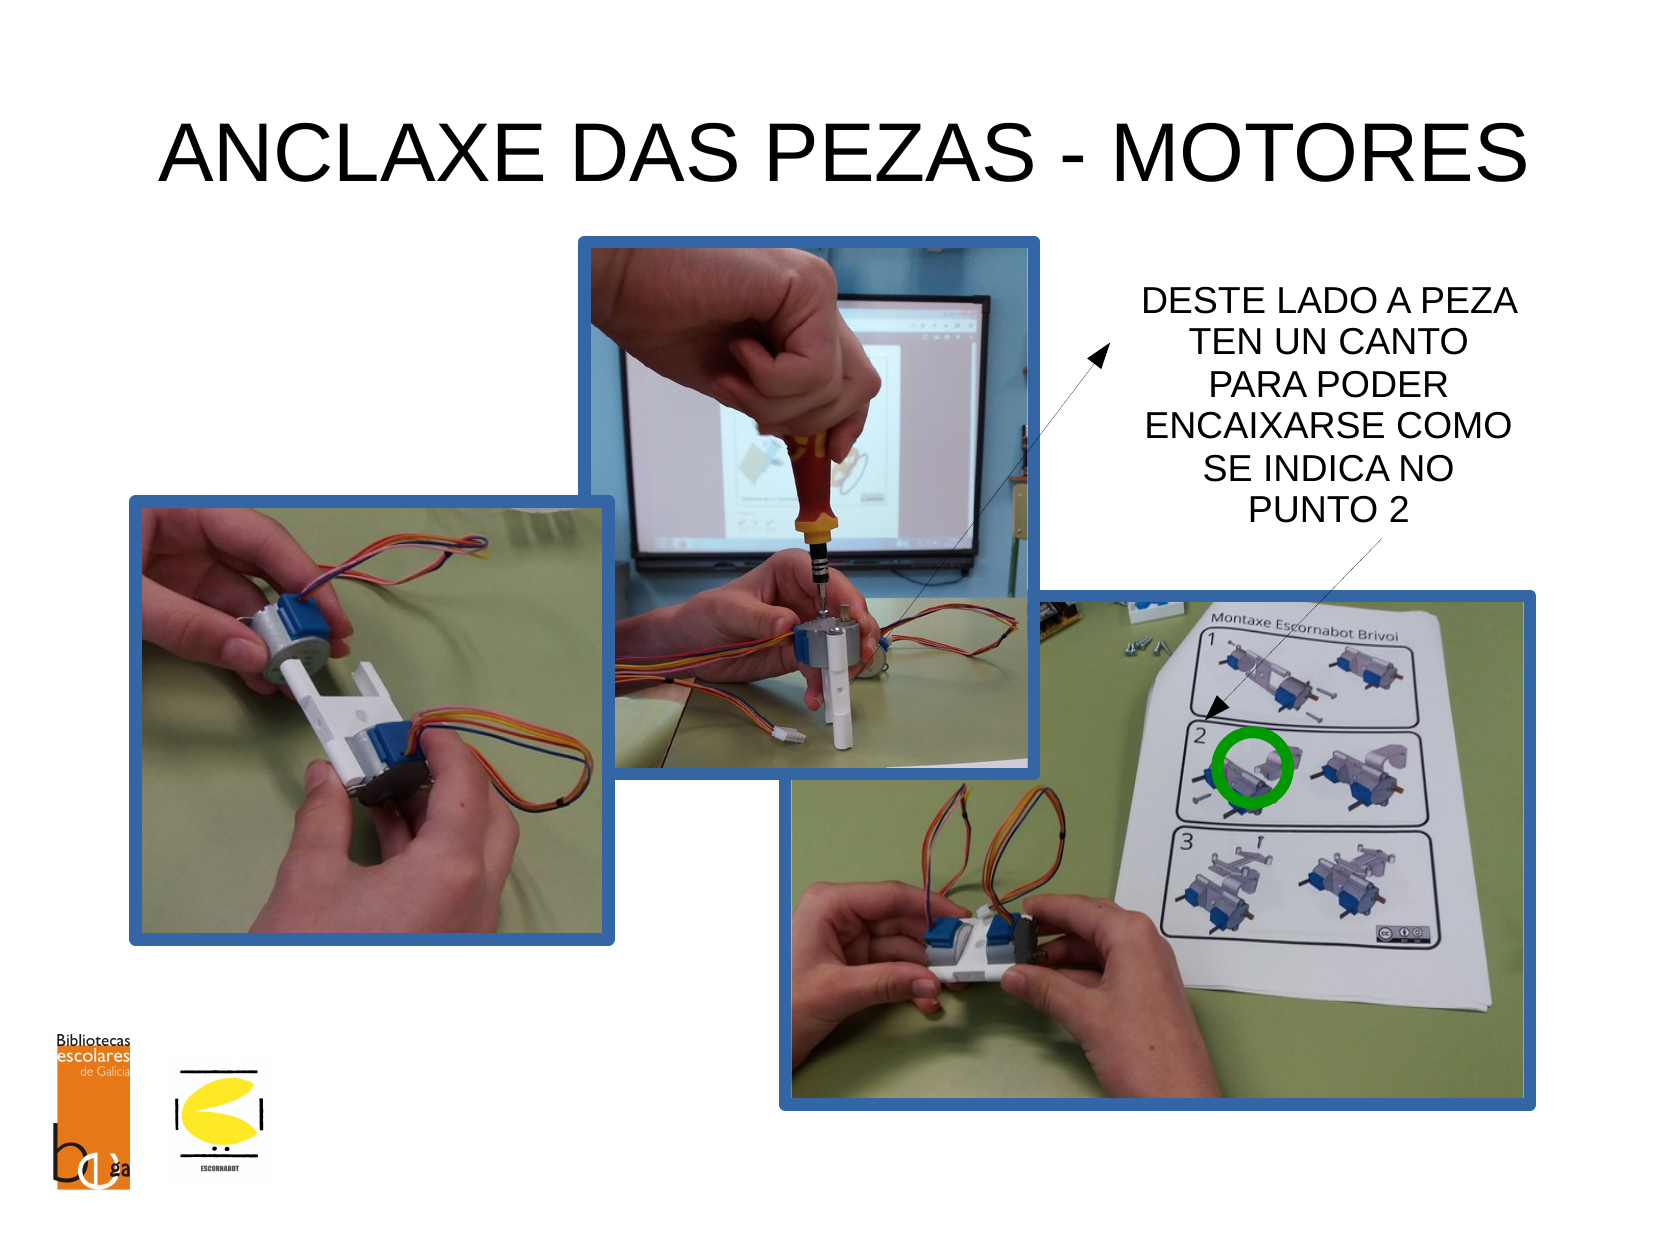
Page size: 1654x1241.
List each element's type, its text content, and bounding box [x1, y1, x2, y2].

picture [791, 602, 1524, 1099]
picture [590, 248, 1028, 768]
title ANCLAXE DAS PEZAS - MOTORES [82, 49, 1571, 257]
picture [165, 1059, 272, 1182]
picture [48, 1034, 130, 1193]
picture [141, 507, 603, 934]
text_box DESTE LADO A PEZA TEN UN CANTO PARA PODER ENCAIXARSE COMO SE INDICA NO PUNTO 2 [1122, 271, 1536, 539]
